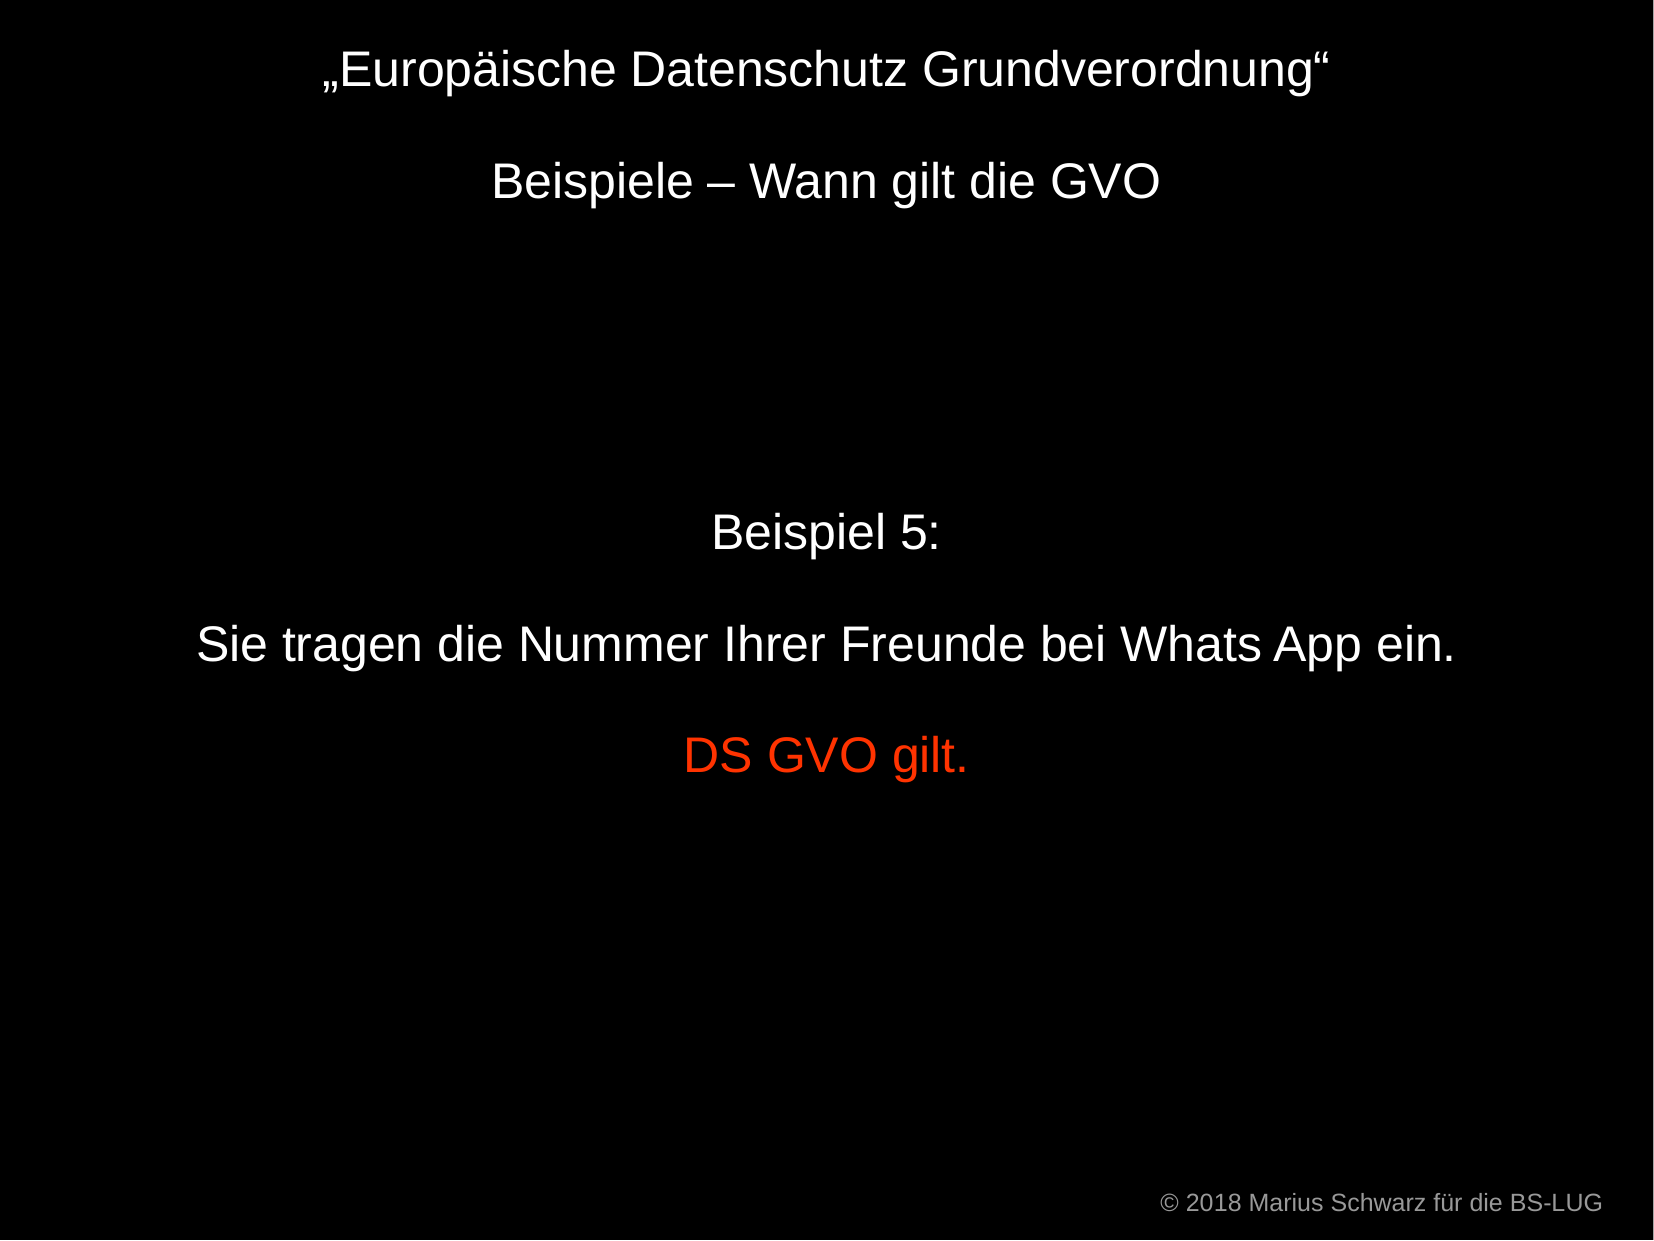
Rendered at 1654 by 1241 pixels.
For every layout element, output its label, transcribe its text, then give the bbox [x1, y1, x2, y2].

title „Europäische Datenschutz Grundverordnung“ Beispiele – Wann gilt die GVO [82, 41, 1571, 209]
text_box Beispiel 5: Sie tragen die Nummer Ihrer Freunde bei Whats App ein. DS GVO gilt. [82, 290, 1571, 1109]
text_box © 2018 Marius Schwarz für die BS-LUG [1145, 1181, 1630, 1224]
